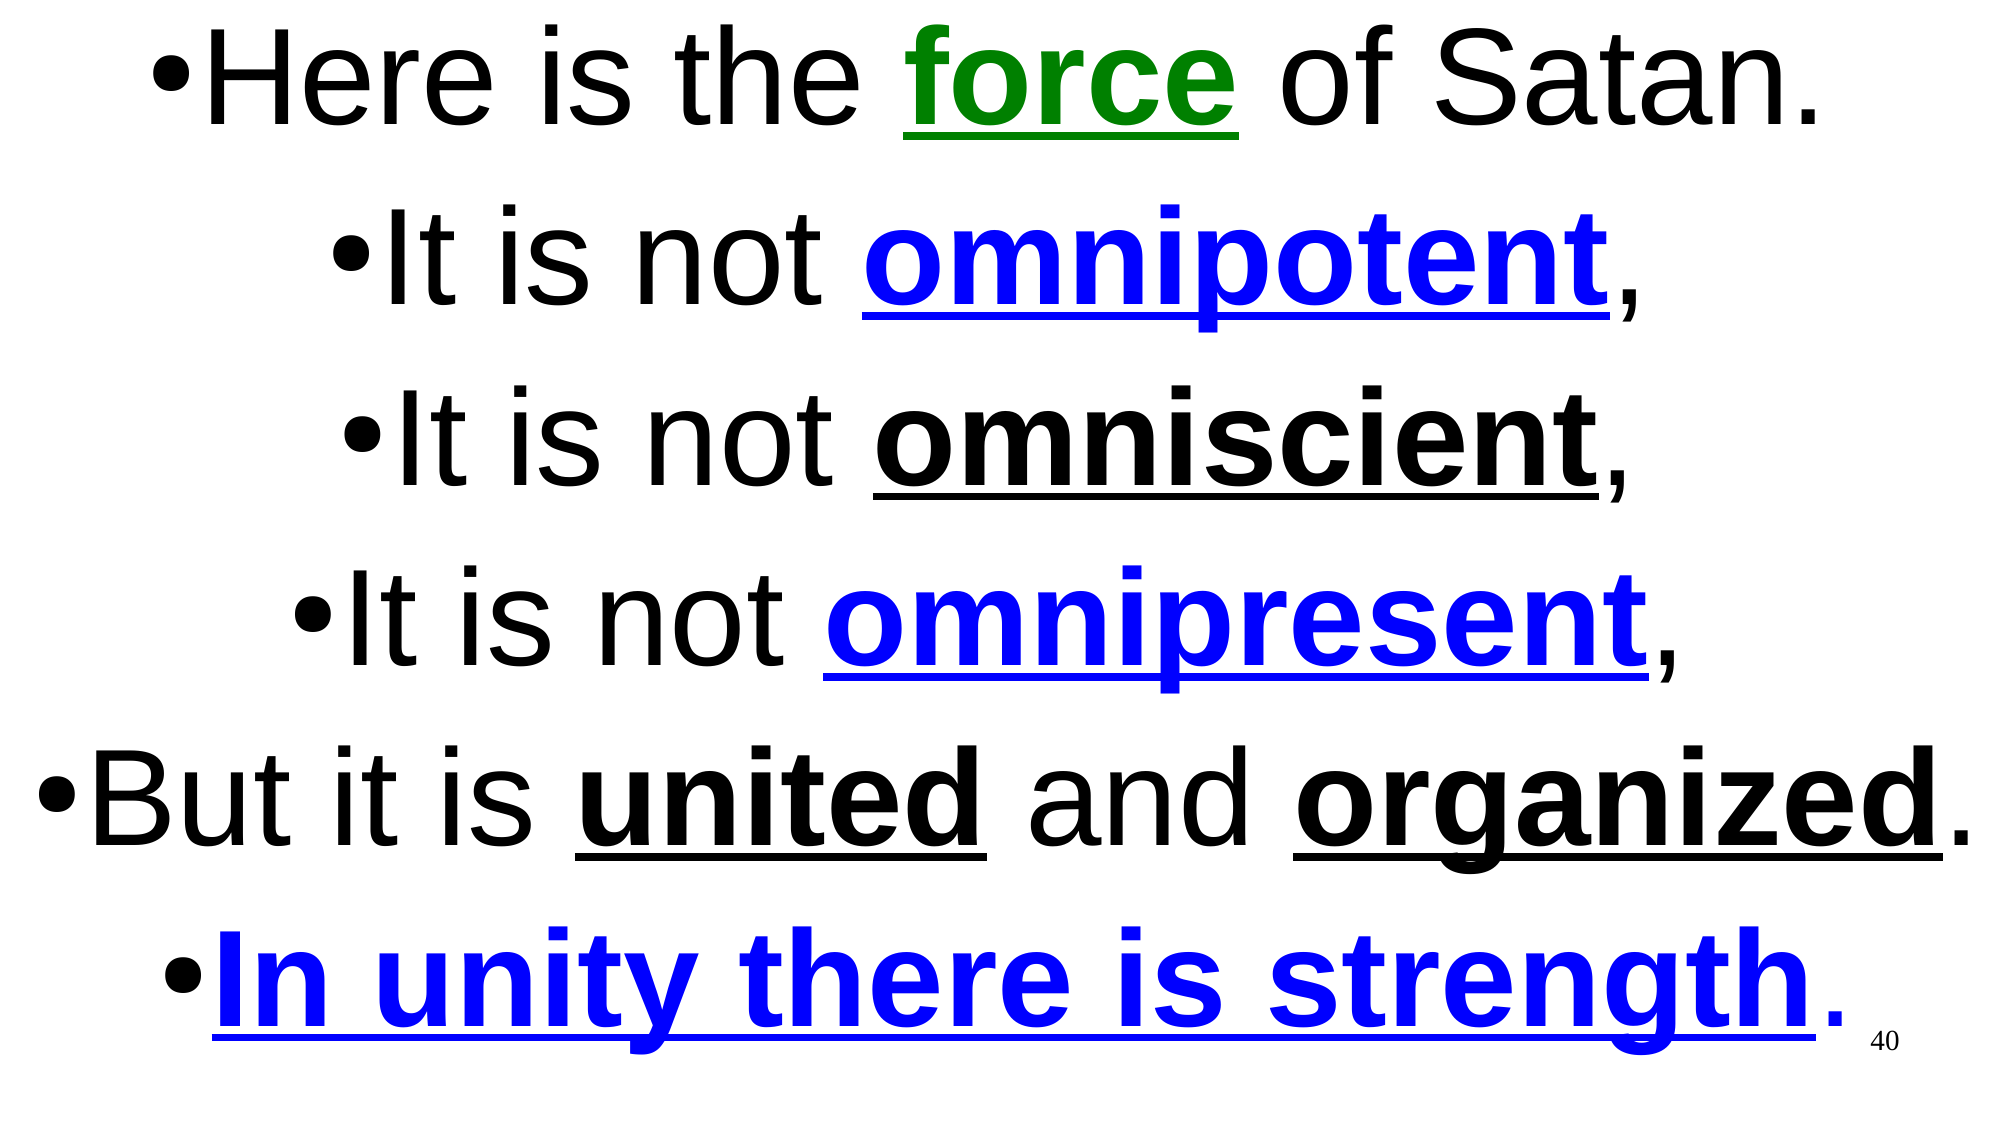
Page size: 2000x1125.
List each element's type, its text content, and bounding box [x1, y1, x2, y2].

list Here is the force of Satan. It is not omnipotent, It is not omniscient, It is not omnipresent, But it is united and organized. In unity there is strength. [0, 0, 1996, 1123]
